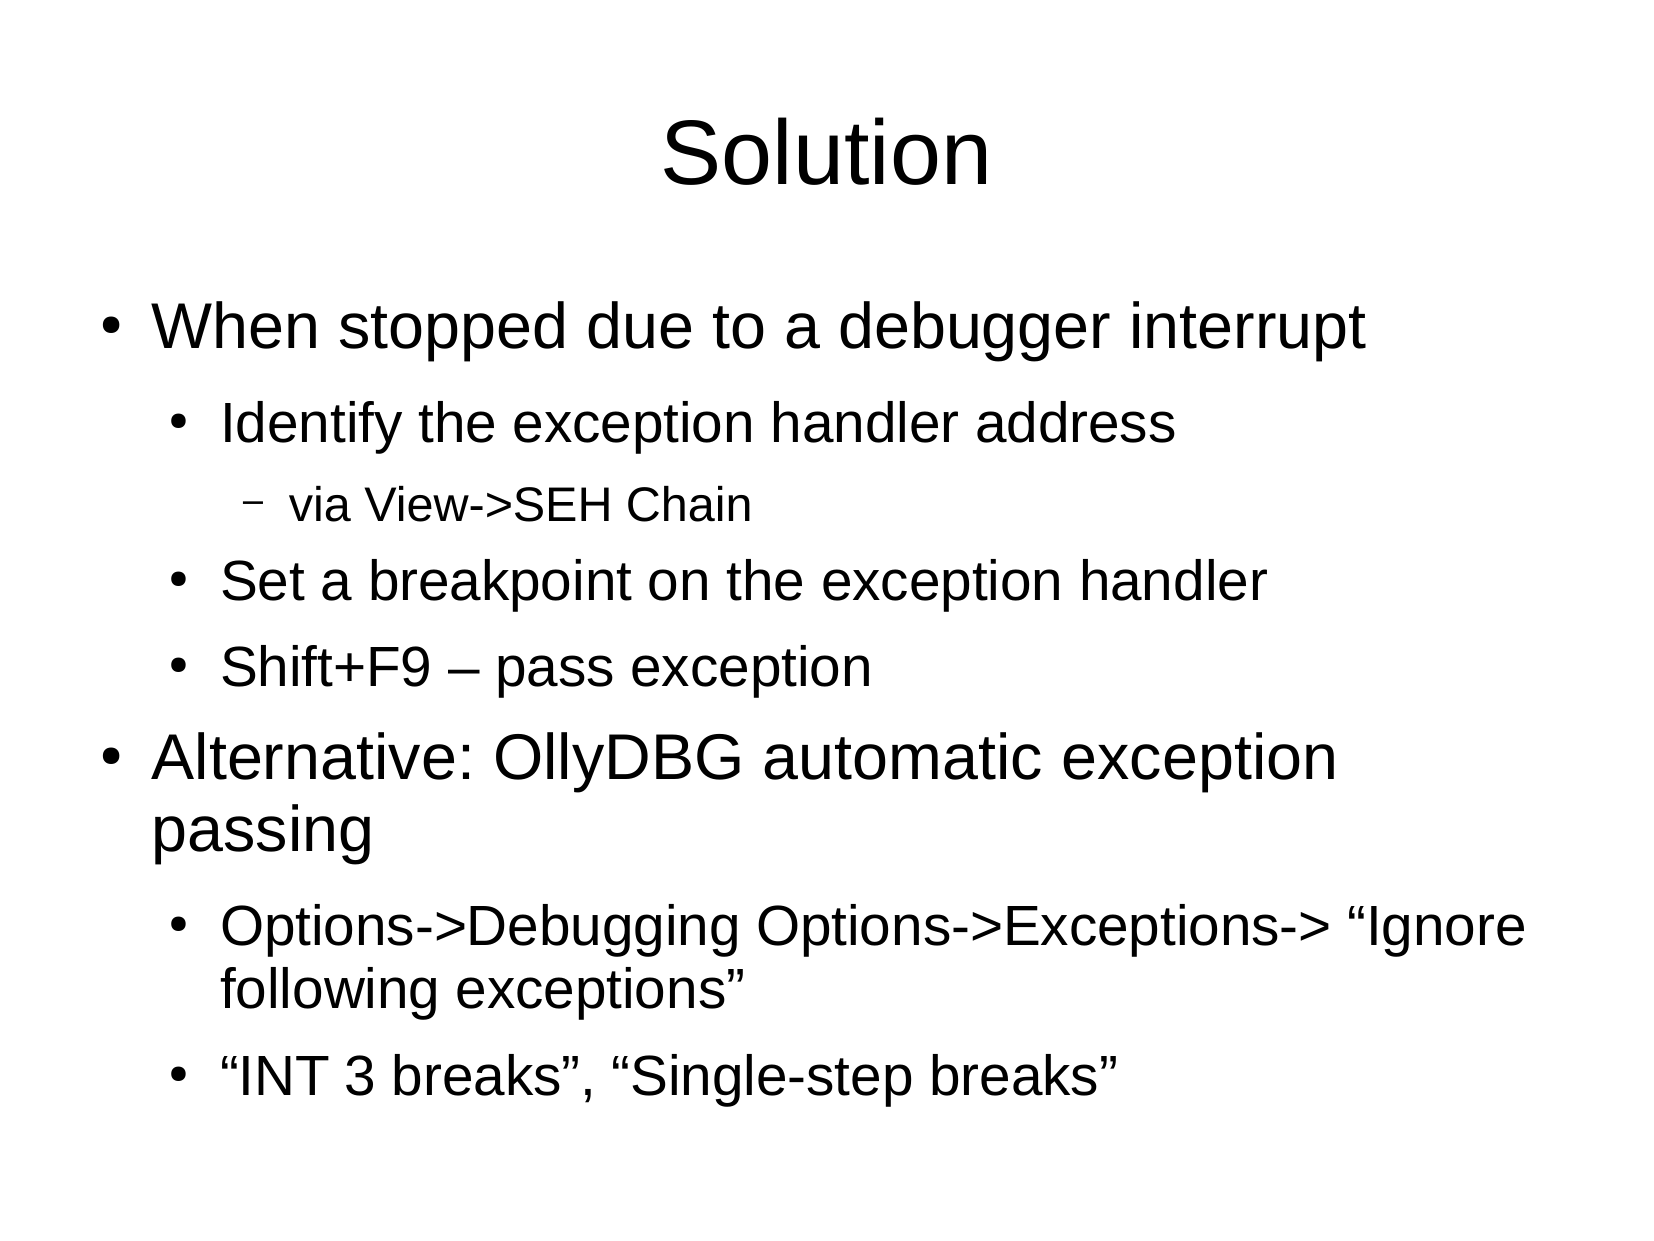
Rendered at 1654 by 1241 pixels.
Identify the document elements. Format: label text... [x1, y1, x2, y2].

title Solution [82, 49, 1571, 257]
list When stopped due to a debugger interrupt Identify the exception handler address via View->SEH Chain Set a breakpoint on the exception handler Shift+F9 – pass exception Alternative: OllyDBG automatic exception passing Options->Debugging Options->Exceptions-> “Ignore following exceptions” “INT 3 breaks”, “Single-step breaks” [82, 290, 1571, 1109]
